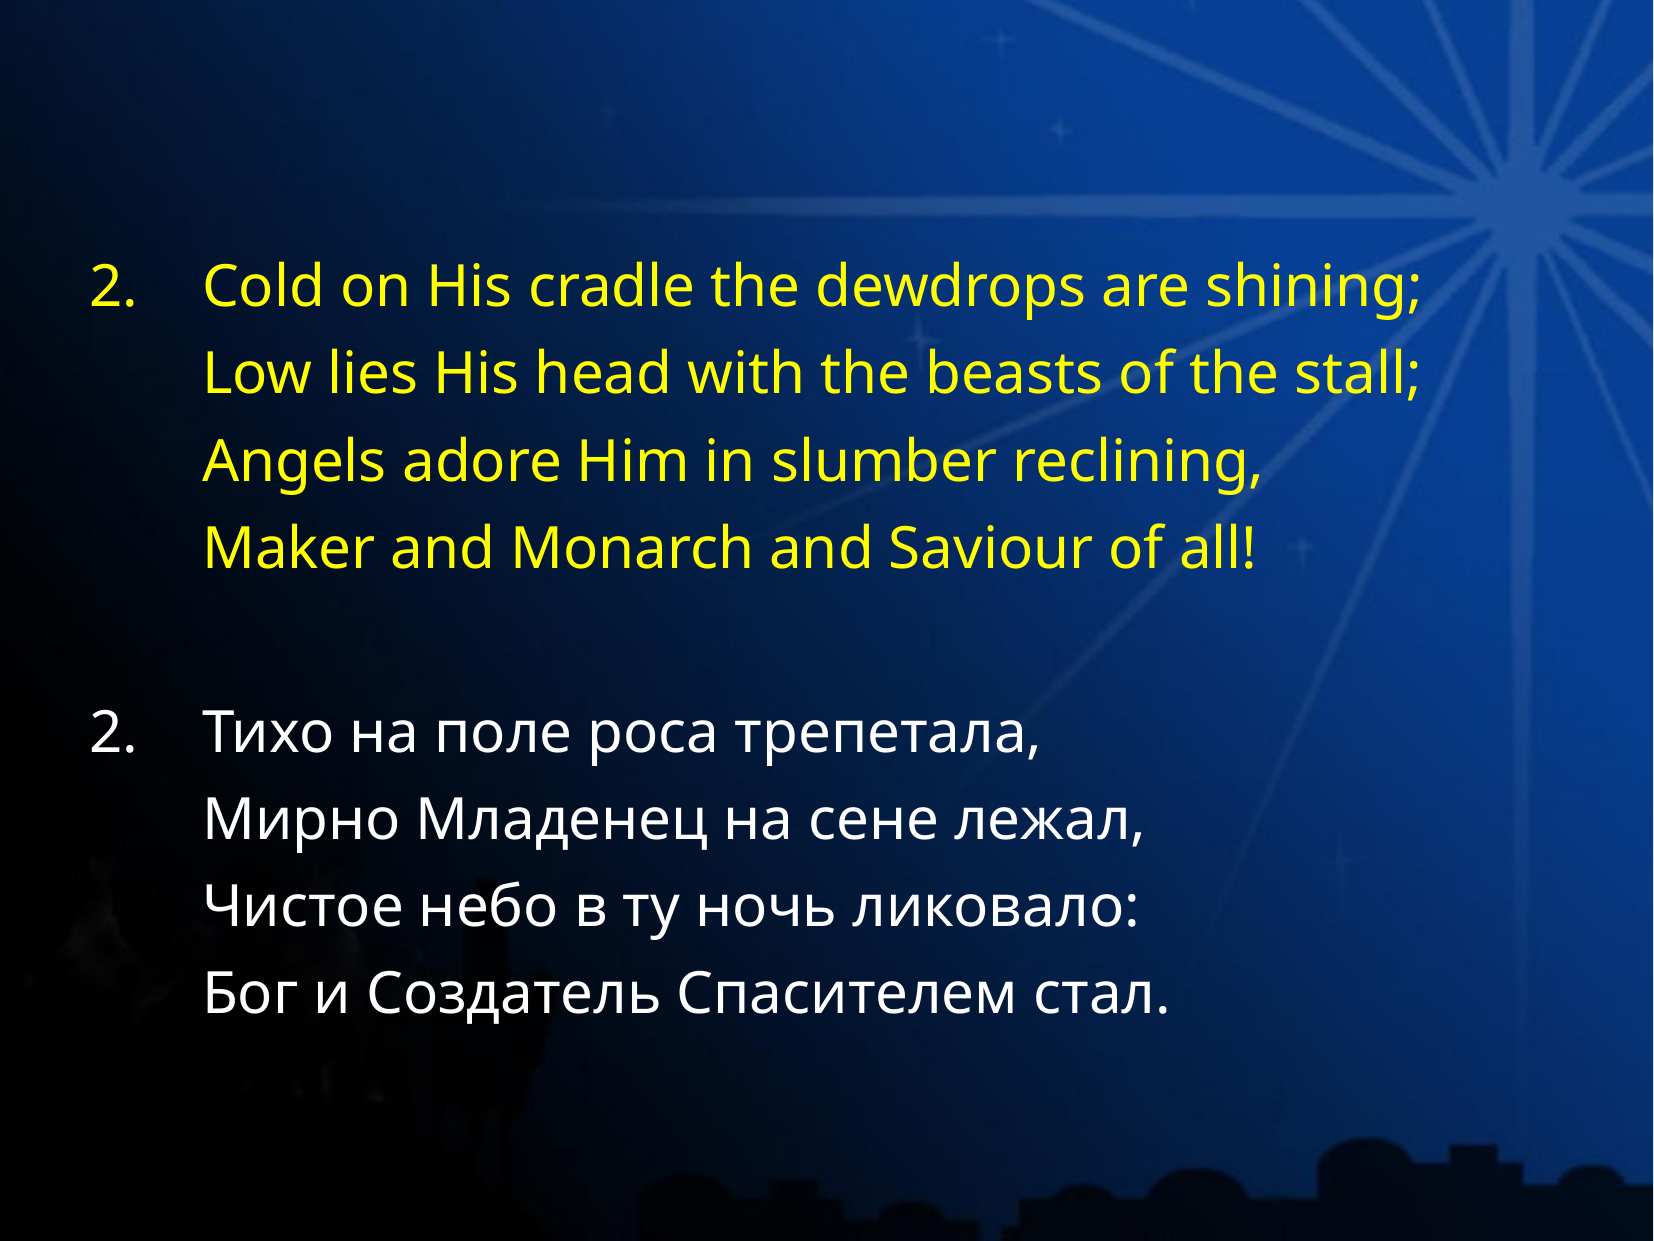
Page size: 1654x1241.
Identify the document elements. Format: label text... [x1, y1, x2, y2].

picture [0, 0, 1654, 1241]
text_box 2. Тихо на поле роса трепетала, Мирно Младенец на сене лежал, Чистое небо в ту ночь ликовало: Бог и Создатель Спасителем стал. [75, 675, 1576, 1163]
text_box 2. Cold on His cradle the dewdrops are shining; Low lies His head with the beasts of the stall; Angels adore Him in slumber reclining, Maker and Monarch and Saviour of all! [75, 150, 1653, 638]
